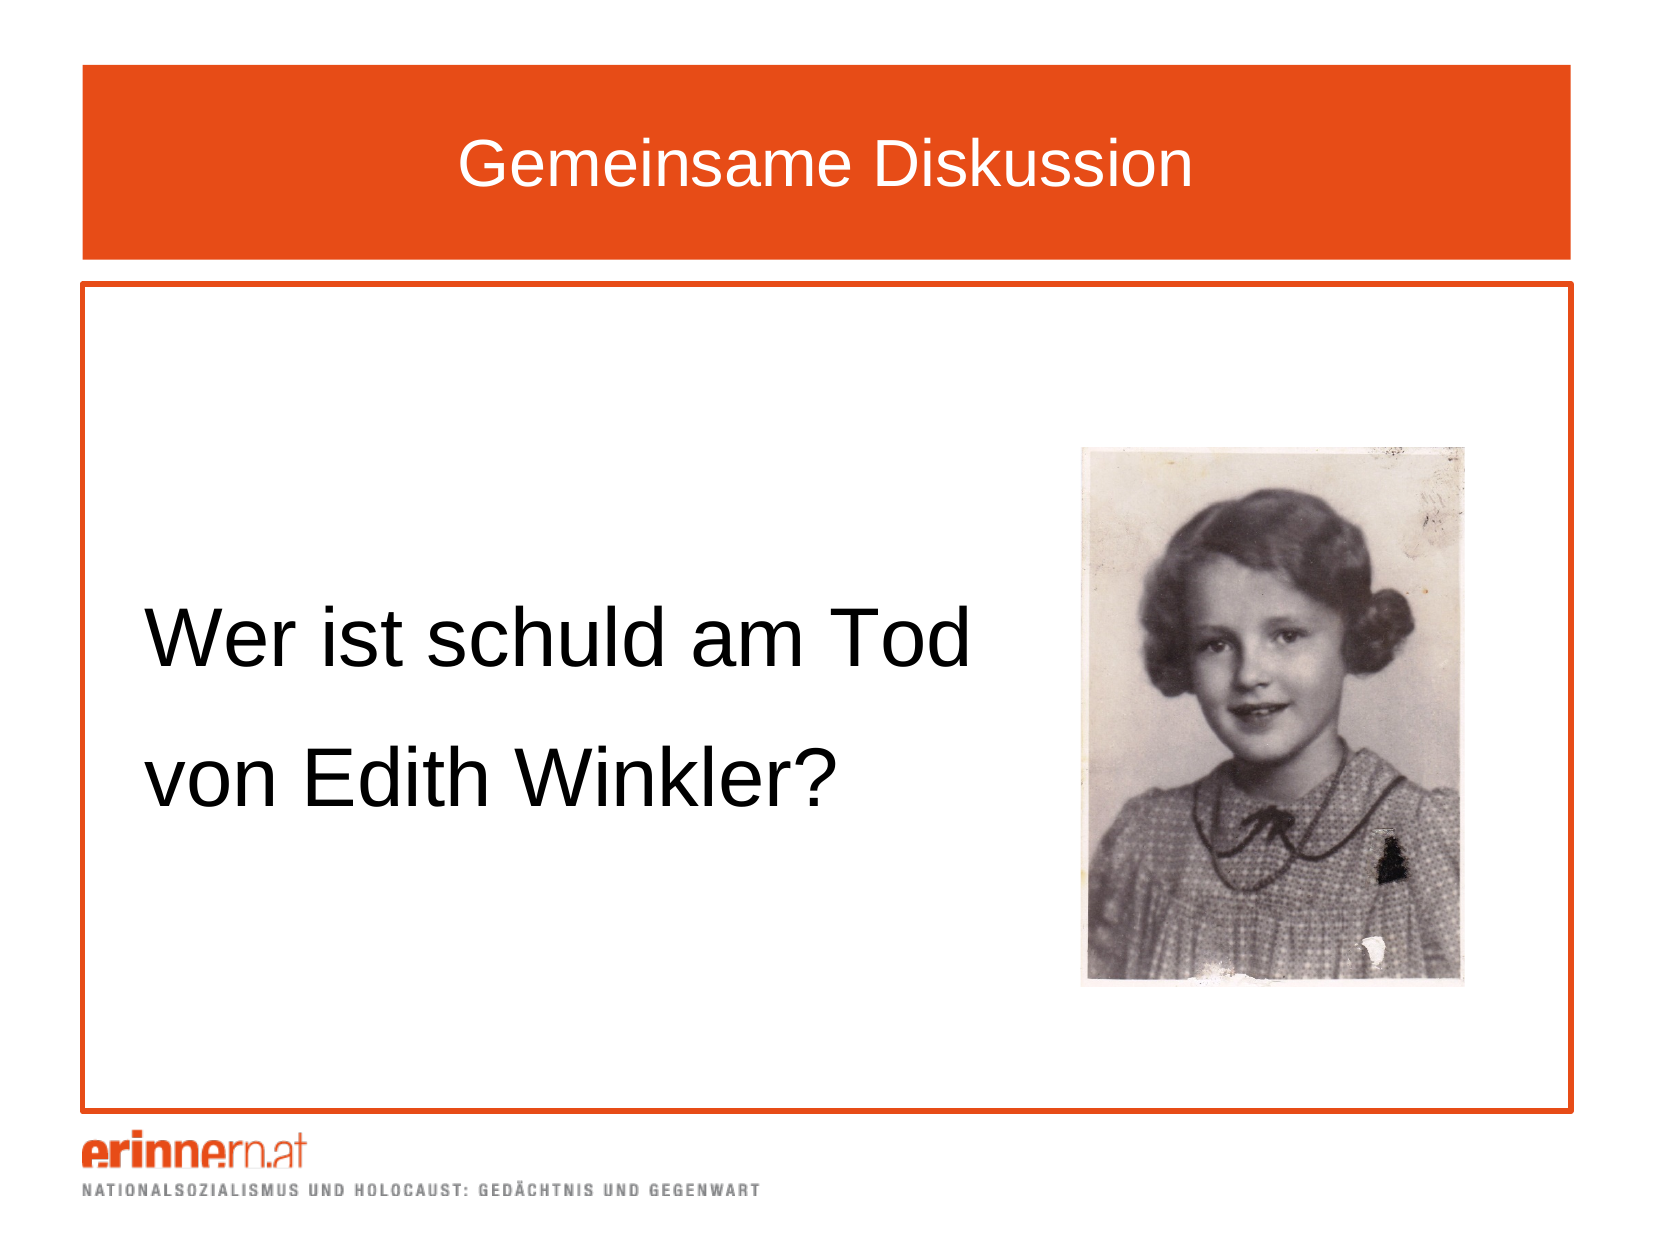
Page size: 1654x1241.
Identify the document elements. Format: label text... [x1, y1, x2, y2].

picture [1080, 447, 1465, 987]
picture [82, 1129, 760, 1196]
title Gemeinsame Diskussion [82, 64, 1571, 260]
list Wer ist schuld am Tod von Edith Winkler? [82, 284, 1571, 1112]
